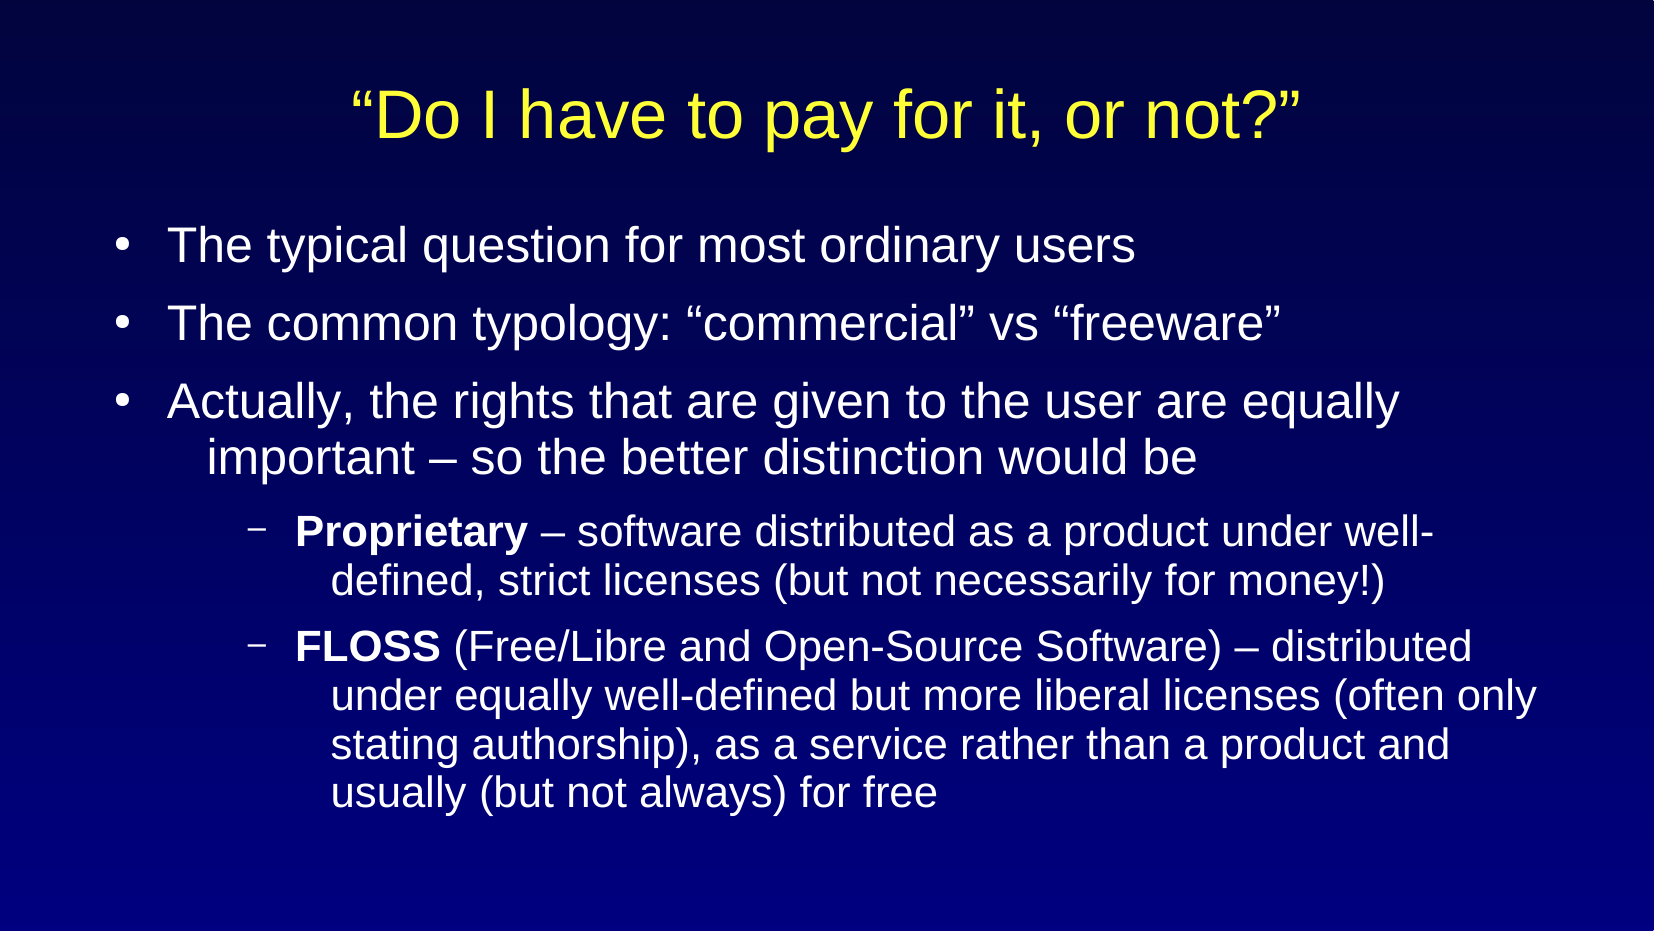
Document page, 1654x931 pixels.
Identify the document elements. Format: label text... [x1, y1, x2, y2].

list The typical question for most ordinary users The common typology: “commercial” vs “freeware” Actually, the rights that are given to the user are equally important – so the better distinction would be Proprietary – software distributed as a product under well-defined, strict licenses (but not necessarily for money!) FLOSS (Free/Libre and Open-Source Software) – distributed under equally well-defined but more liberal licenses (often only stating authorship), as a service rather than a product and usually (but not always) for free [82, 217, 1571, 818]
title “Do I have to pay for it, or not?” [82, 37, 1571, 193]
